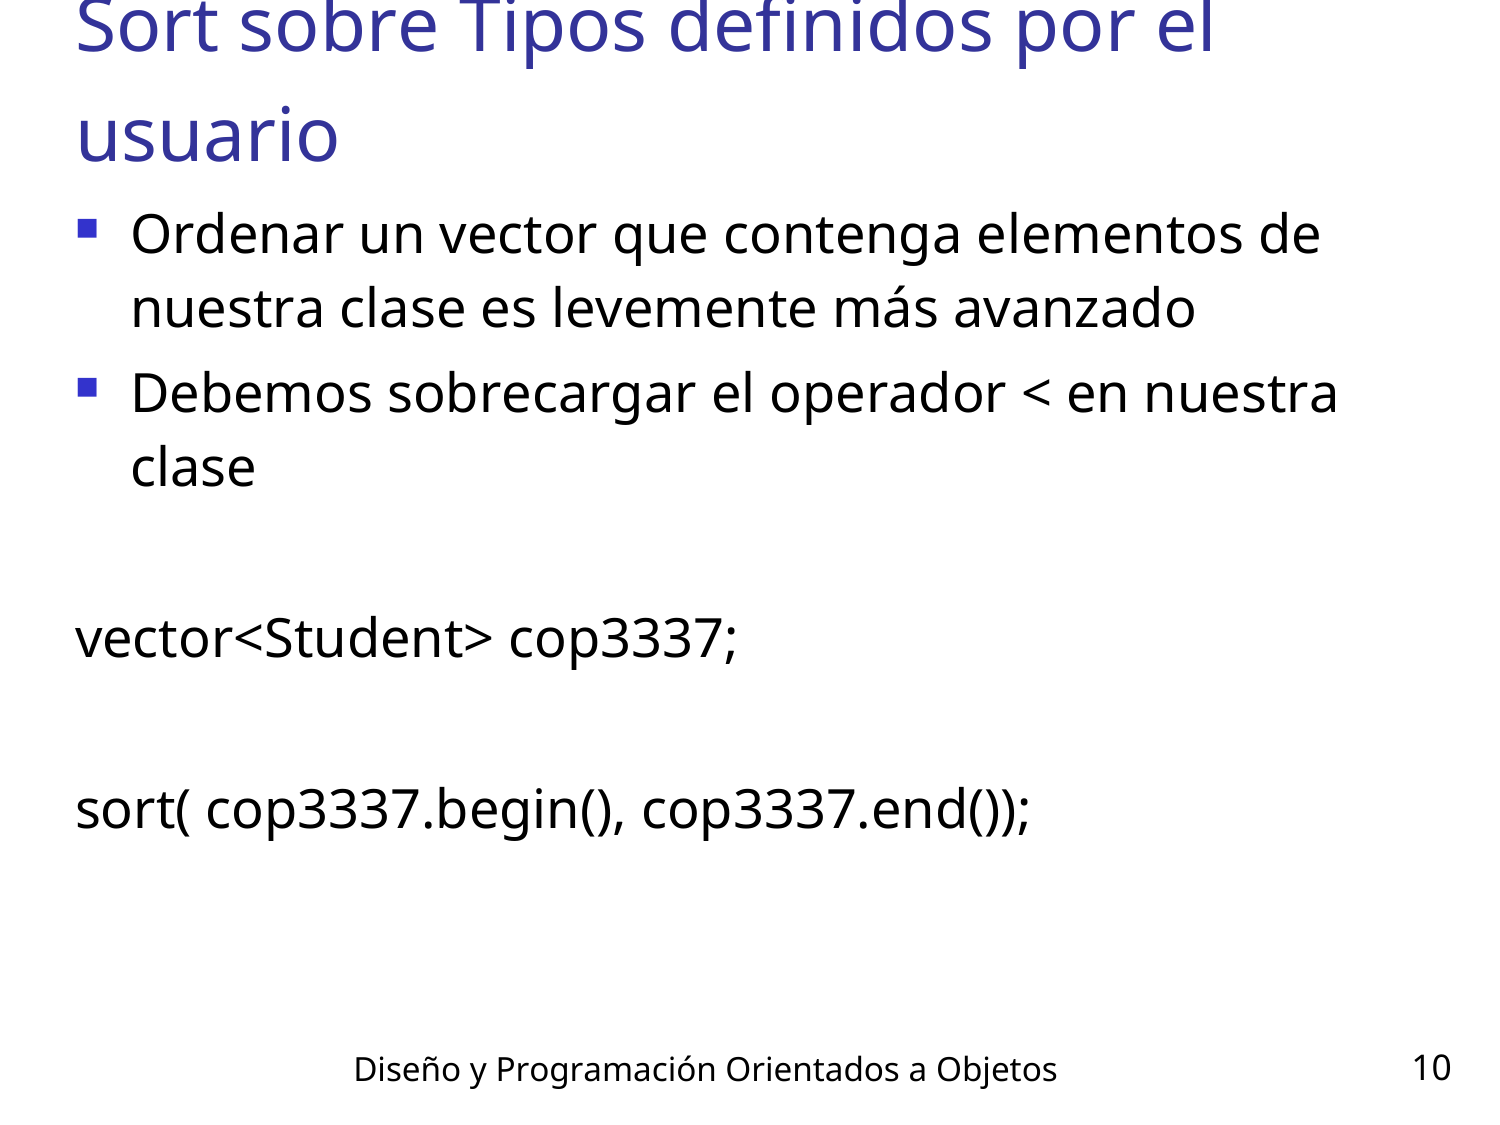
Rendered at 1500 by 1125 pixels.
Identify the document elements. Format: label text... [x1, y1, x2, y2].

list Ordenar un vector que contenga elementos de nuestra clase es levemente más avanzado Debemos sobrecargar el operador < en nuestra clase vector<Student> cop3337; sort( cop3337.begin(), cop3337.end()); [75, 195, 1462, 1021]
title Sort sobre Tipos definidos por el usuario [75, 0, 1466, 155]
